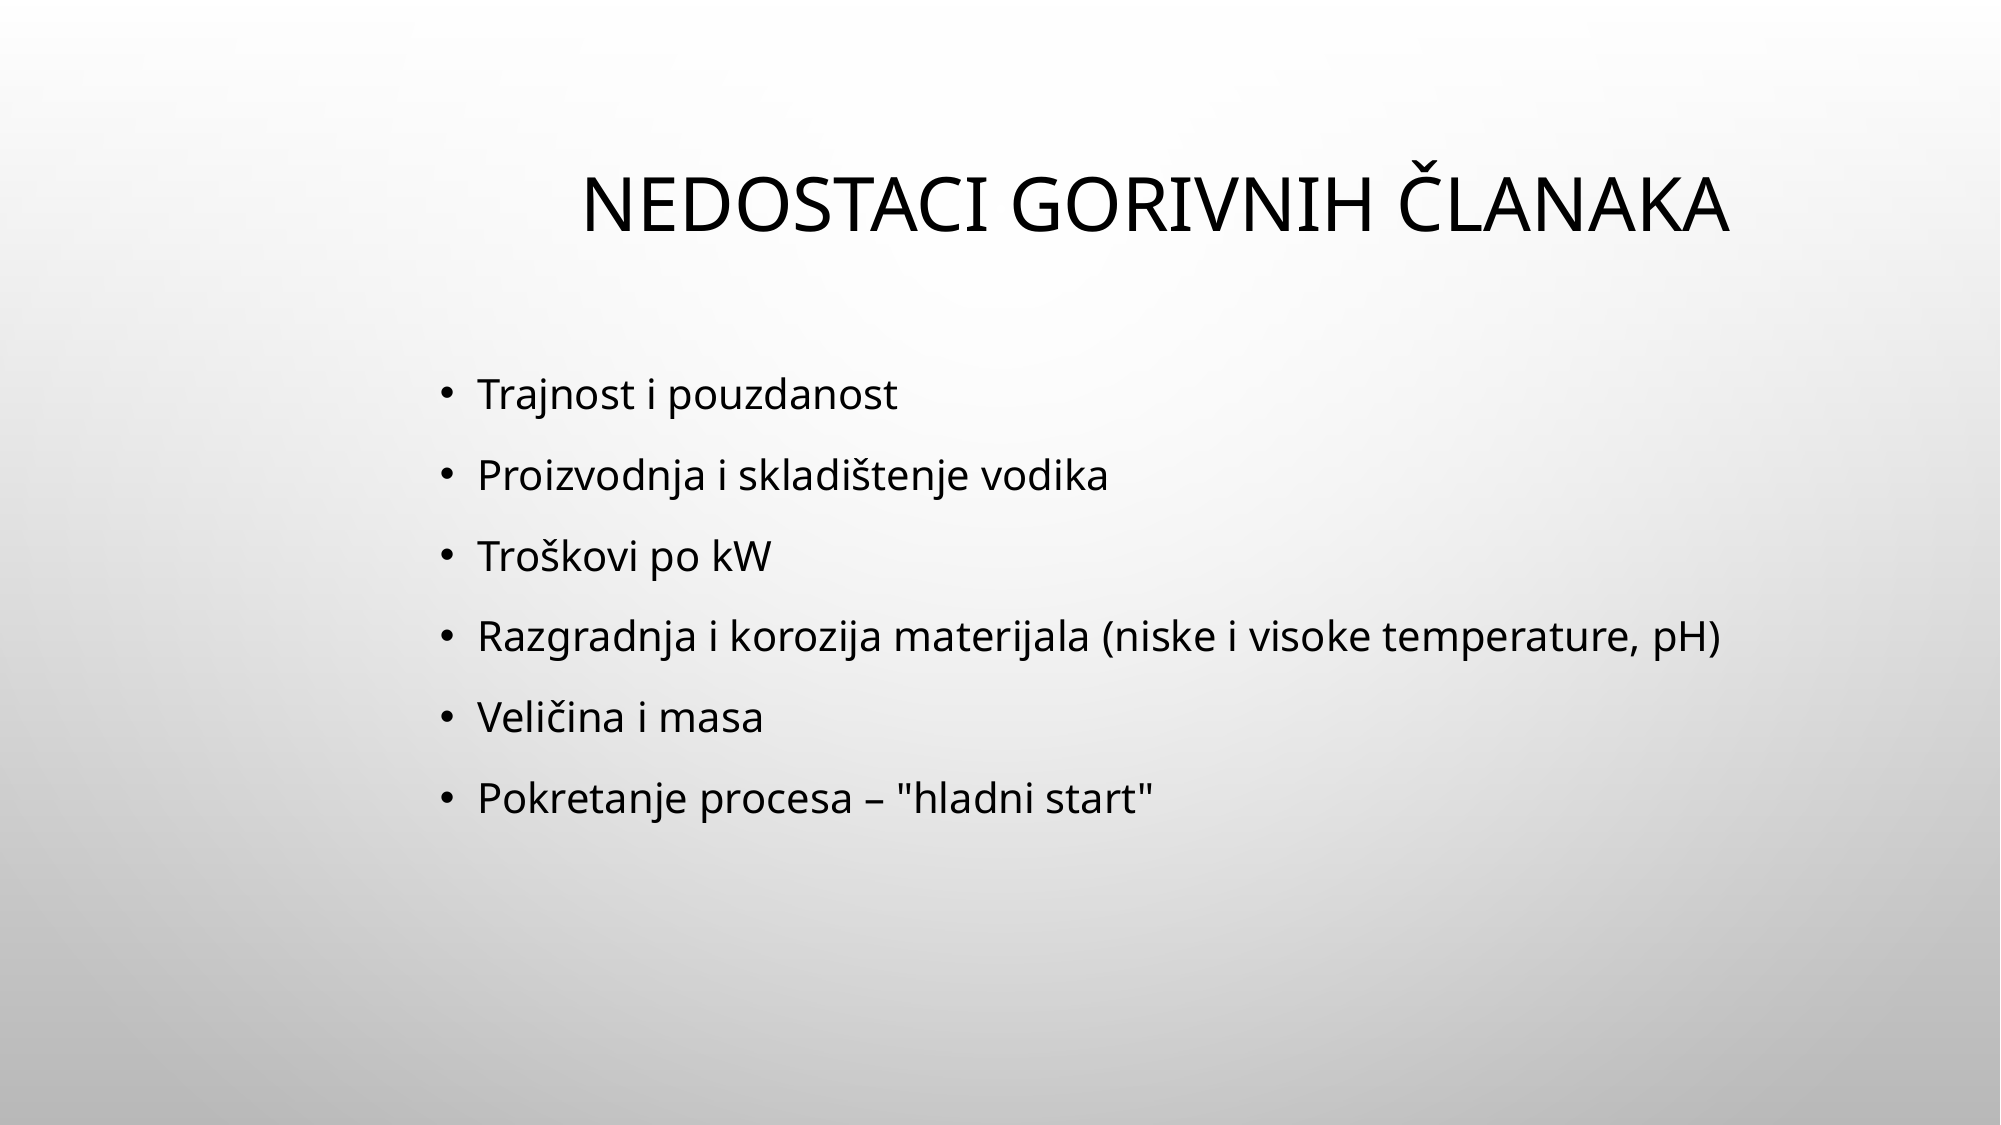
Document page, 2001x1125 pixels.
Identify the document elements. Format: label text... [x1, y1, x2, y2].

list Trajnost i pouzdanost Proizvodnja i skladištenje vodika Troškovi po kW Razgradnja i korozija materijala (niske i visoke temperature, pH) Veličina i masa Pokretanje procesa – "hladni start" [424, 350, 1888, 970]
title Nedostaci Gorivnih članaka [425, 102, 1888, 313]
